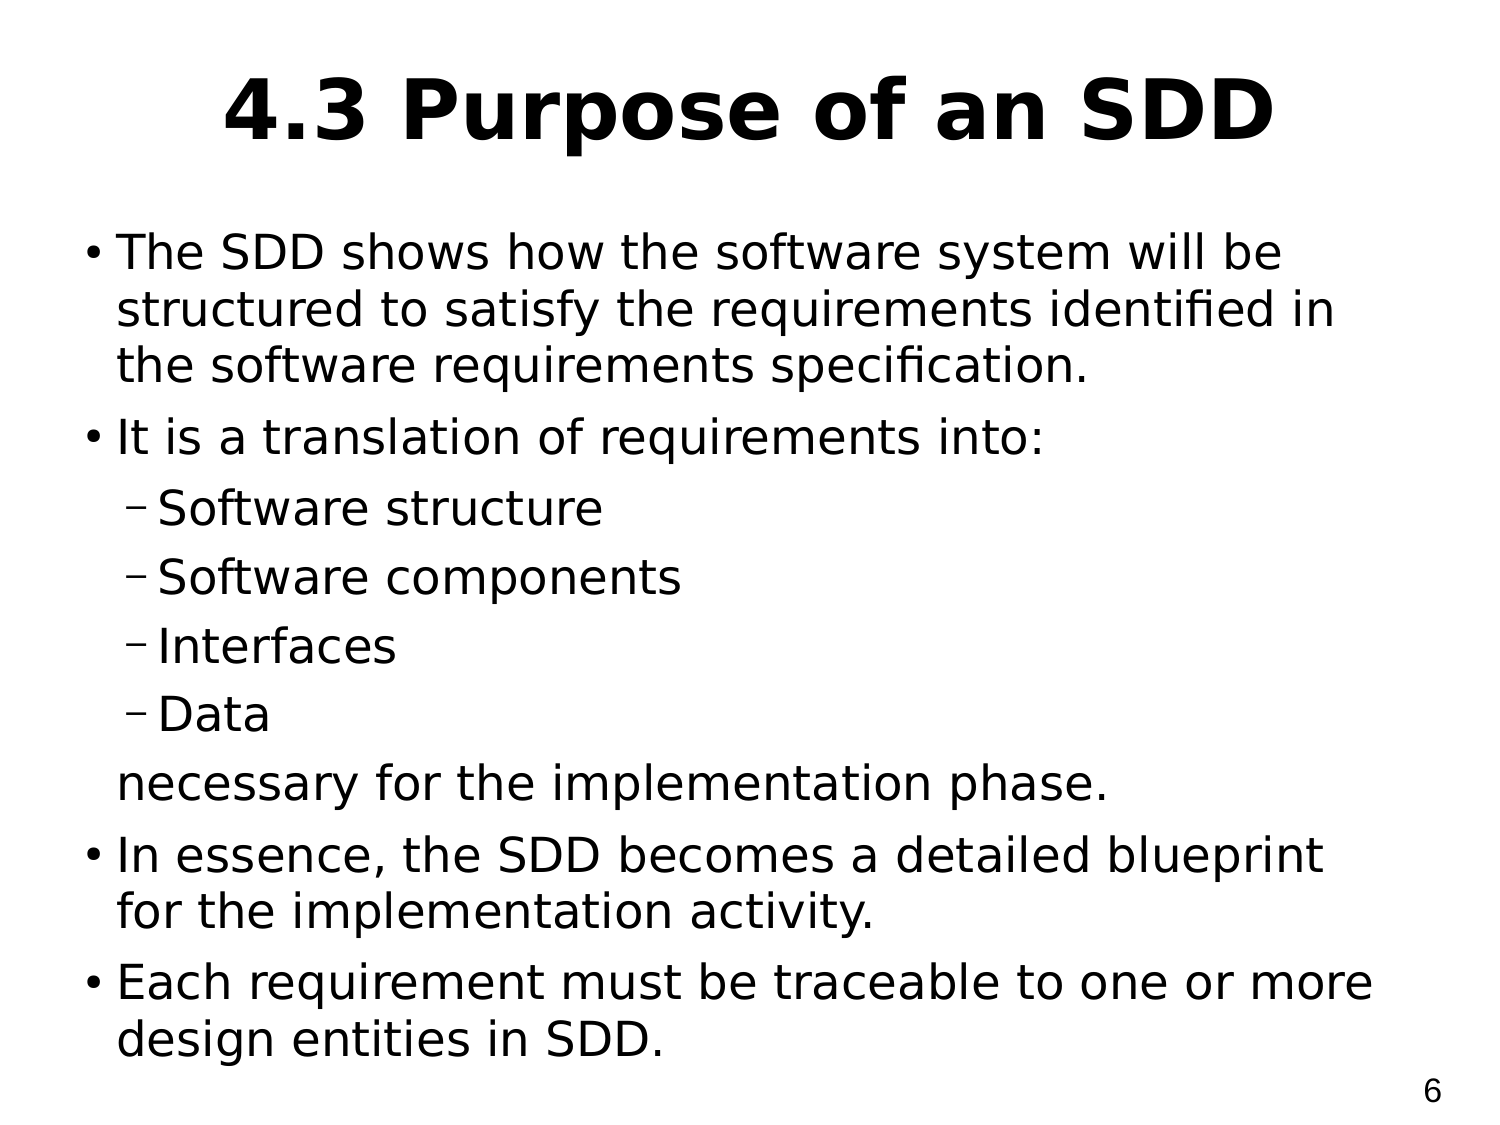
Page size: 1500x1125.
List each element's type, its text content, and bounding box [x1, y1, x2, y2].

title 4.3 Purpose of an SDD [75, 44, 1425, 177]
list The SDD shows how the software system will be structured to satisfy the requirements identified in the software requirements specification. It is a translation of requirements into: Software structure Software components Interfaces Data necessary for the implementation phase. In essence, the SDD becomes a detailed blueprint for the implementation activity. Each requirement must be traceable to one or more design entities in SDD. [75, 224, 1395, 1075]
